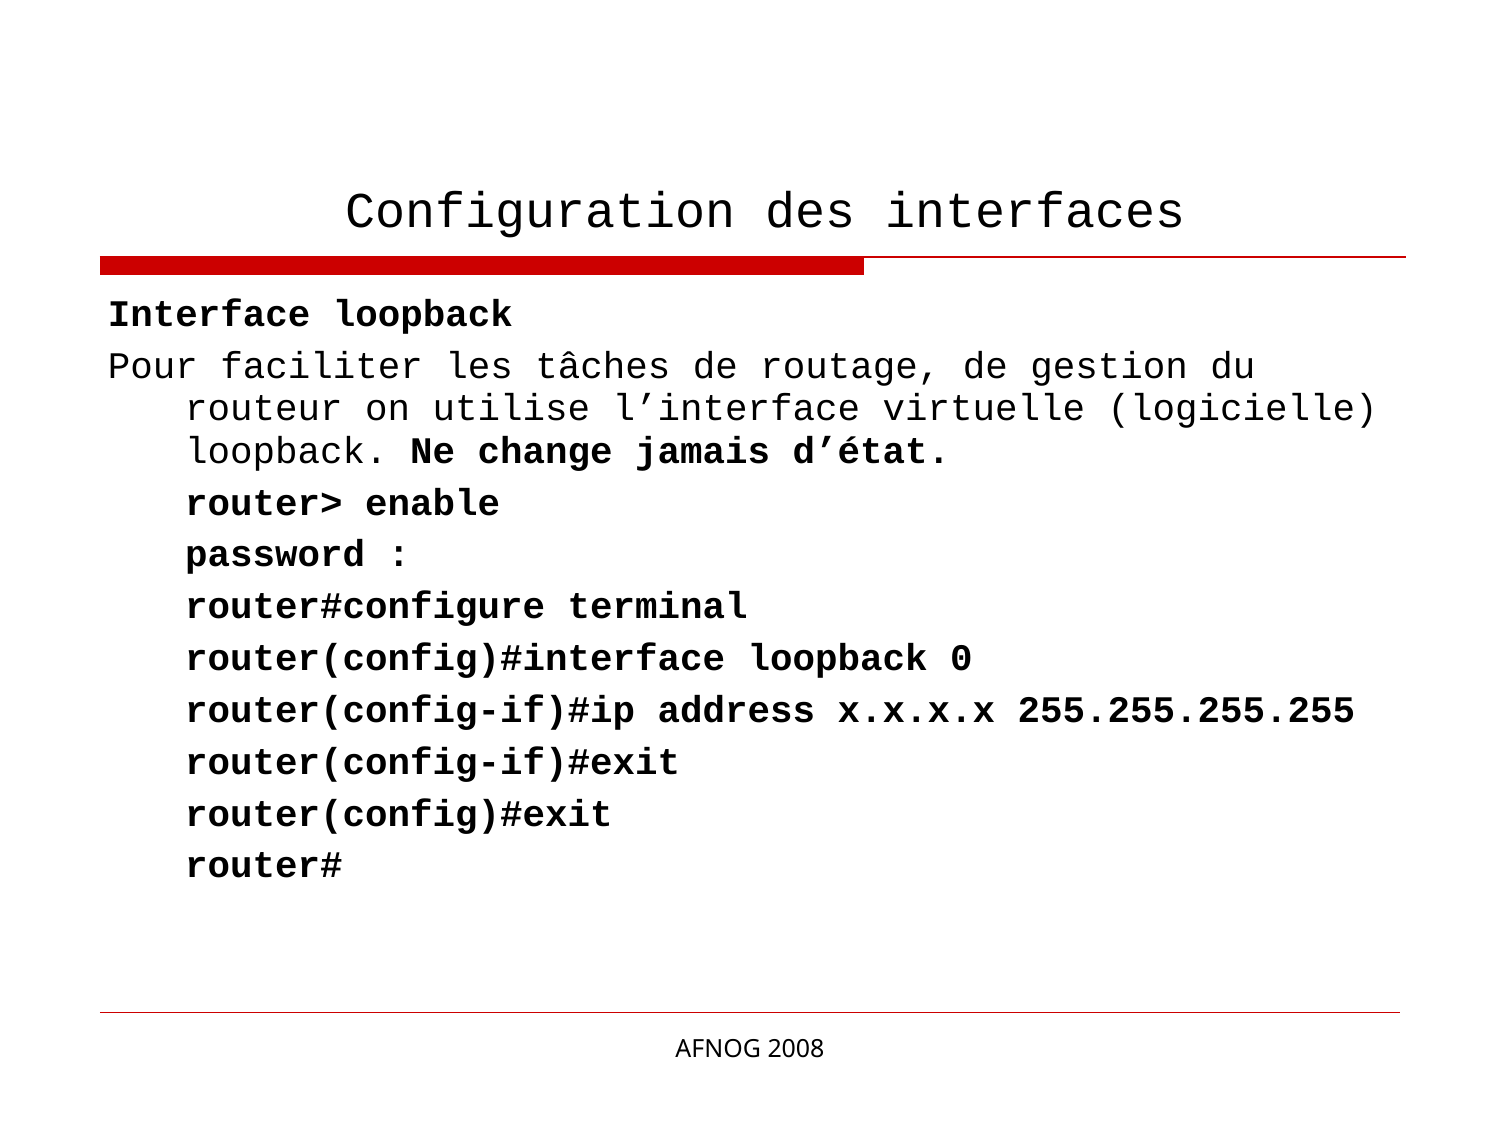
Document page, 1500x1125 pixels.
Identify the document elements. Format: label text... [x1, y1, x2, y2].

title Configuration des interfaces [94, 49, 1407, 250]
list Interface loopback Pour faciliter les tâches de routage, de gestion du routeur on utilise l’interface virtuelle (logicielle) loopback. Ne change jamais d’état. router> enable password : router#configure terminal router(config)#interface loopback 0 router(config-if)#ip address x.x.x.x 255.255.255.255 router(config-if)#exit router(config)#exit router# [92, 287, 1406, 988]
text_box AFNOG 2008 [512, 1024, 988, 1103]
